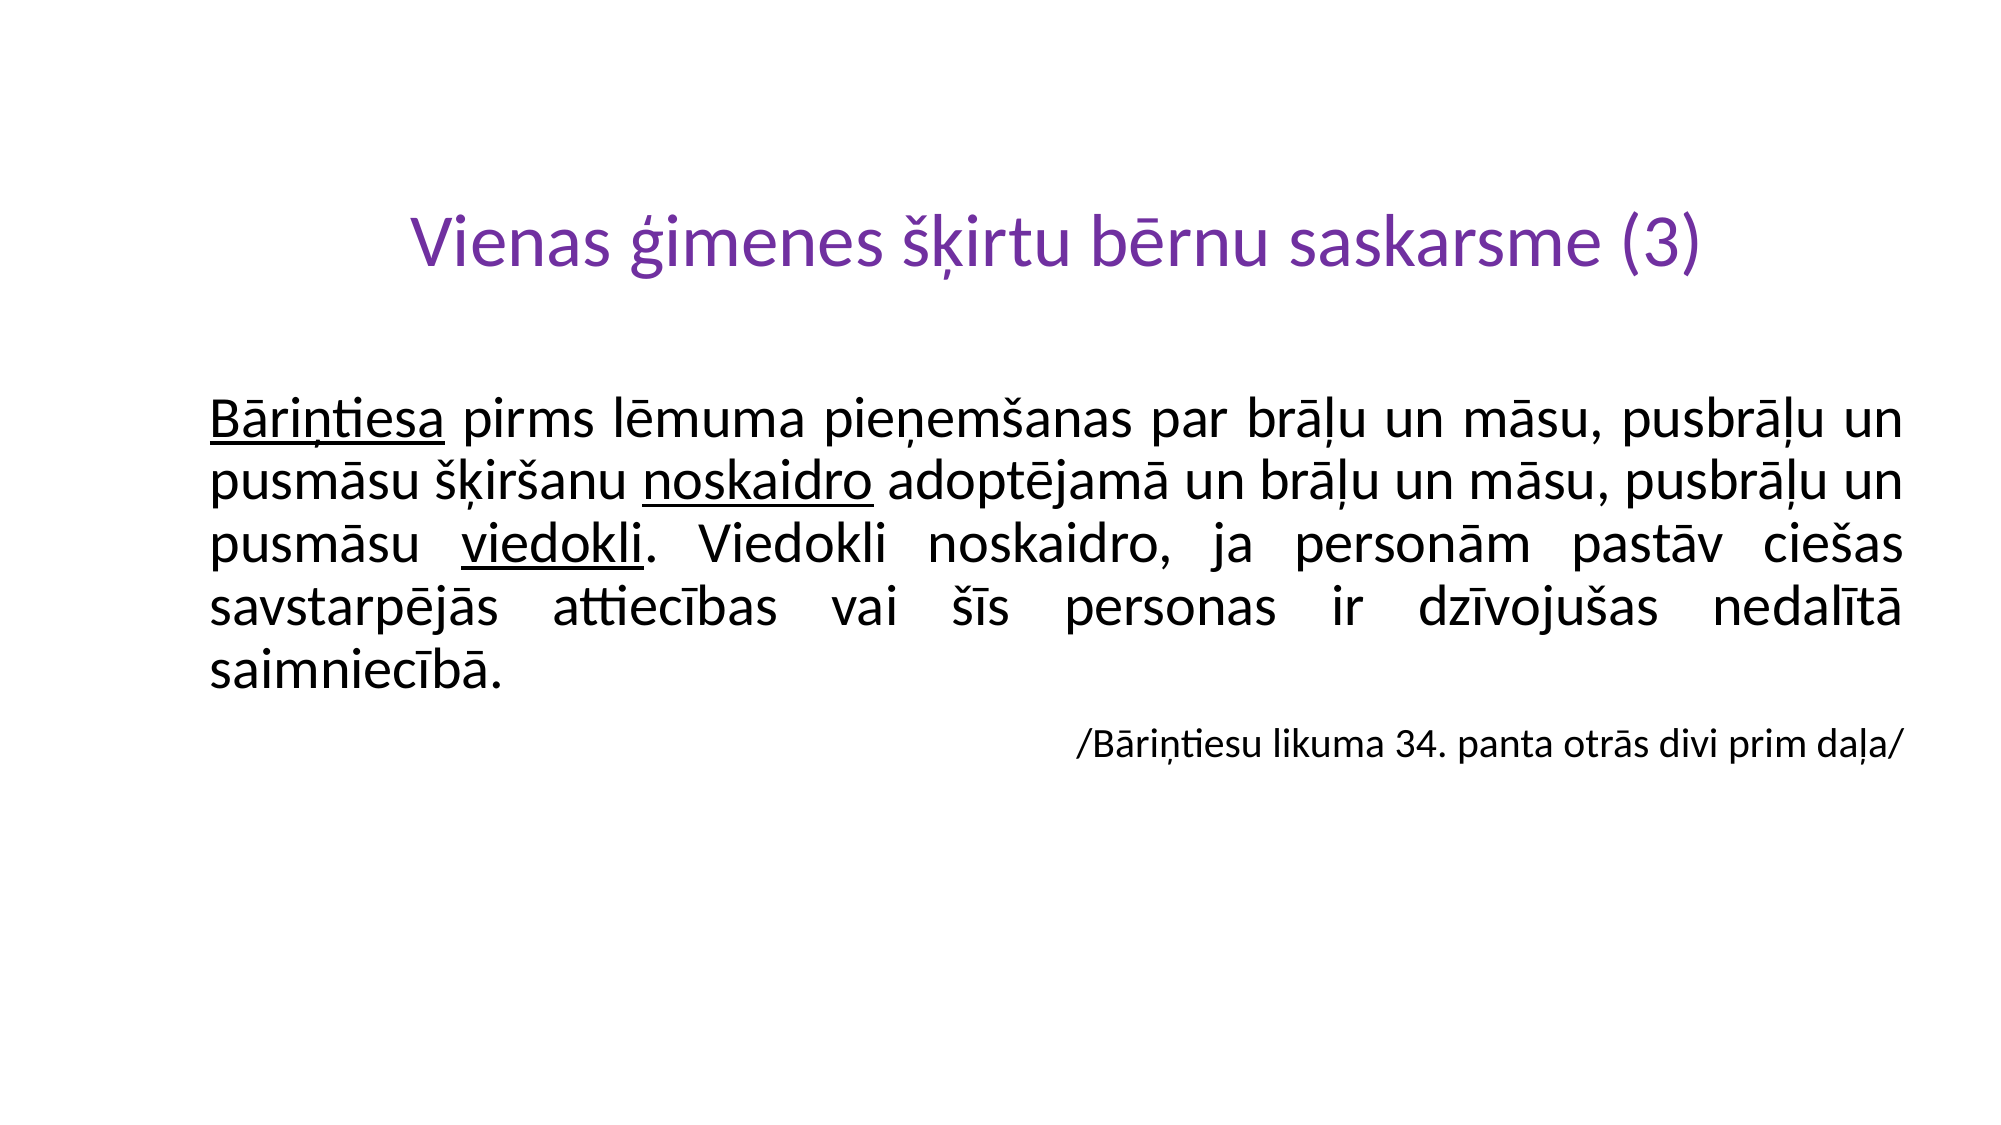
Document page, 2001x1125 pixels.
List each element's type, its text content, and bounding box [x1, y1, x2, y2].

list Vienas ģimenes šķirtu bērnu saskarsme (3) Bāriņtiesa pirms lēmuma pieņemšanas par brāļu un māsu, pusbrāļu un pusmāsu šķiršanu noskaidro adoptējamā un brāļu un māsu, pusbrāļu un pusmāsu viedokli. Viedokli noskaidro, ja personām pastāv ciešas savstarpējās attiecības vai šīs personas ir dzīvojušas nedalītā saimniecībā. /Bāriņtiesu likuma 34. panta otrās divi prim daļa/ [194, 193, 1920, 1069]
